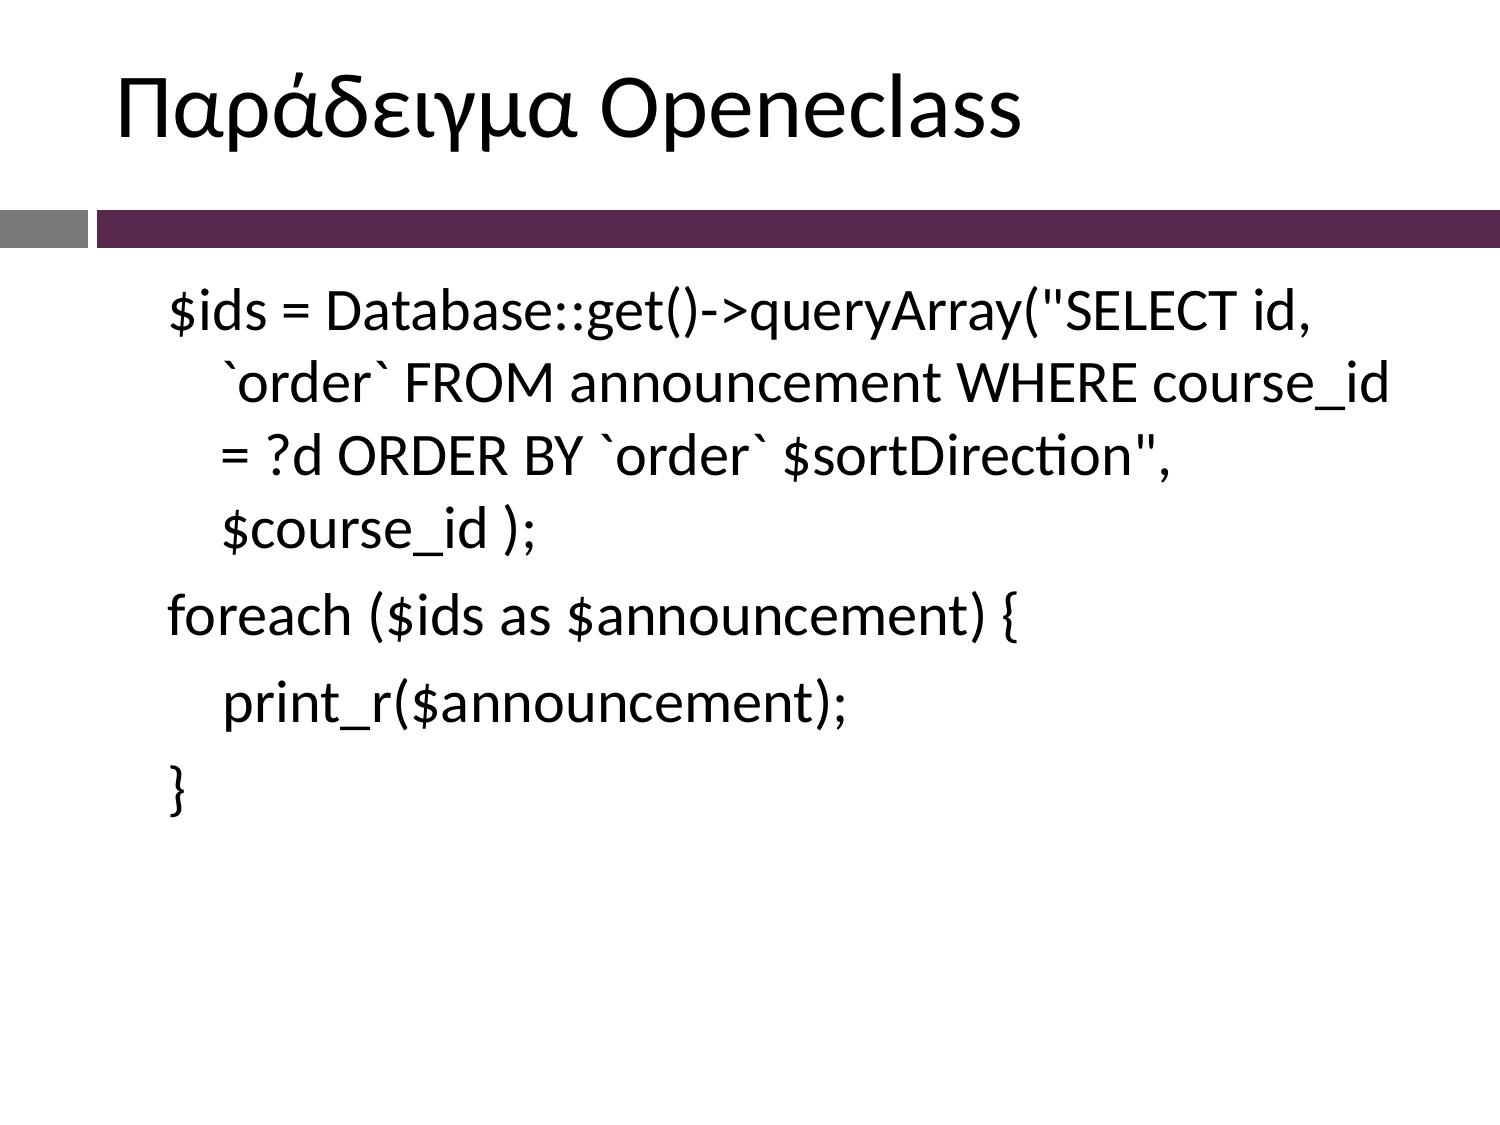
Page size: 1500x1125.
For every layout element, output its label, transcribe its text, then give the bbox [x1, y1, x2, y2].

title Παράδειγμα Openeclass [100, 19, 1438, 182]
list $ids = Database::get()->queryArray("SELECT id, `order` FROM announcement WHERE course_id = ?d ORDER BY `order` $sortDirection",$course_id ); foreach ($ids as $announcement) { print_r($announcement); } [100, 262, 1438, 1000]
